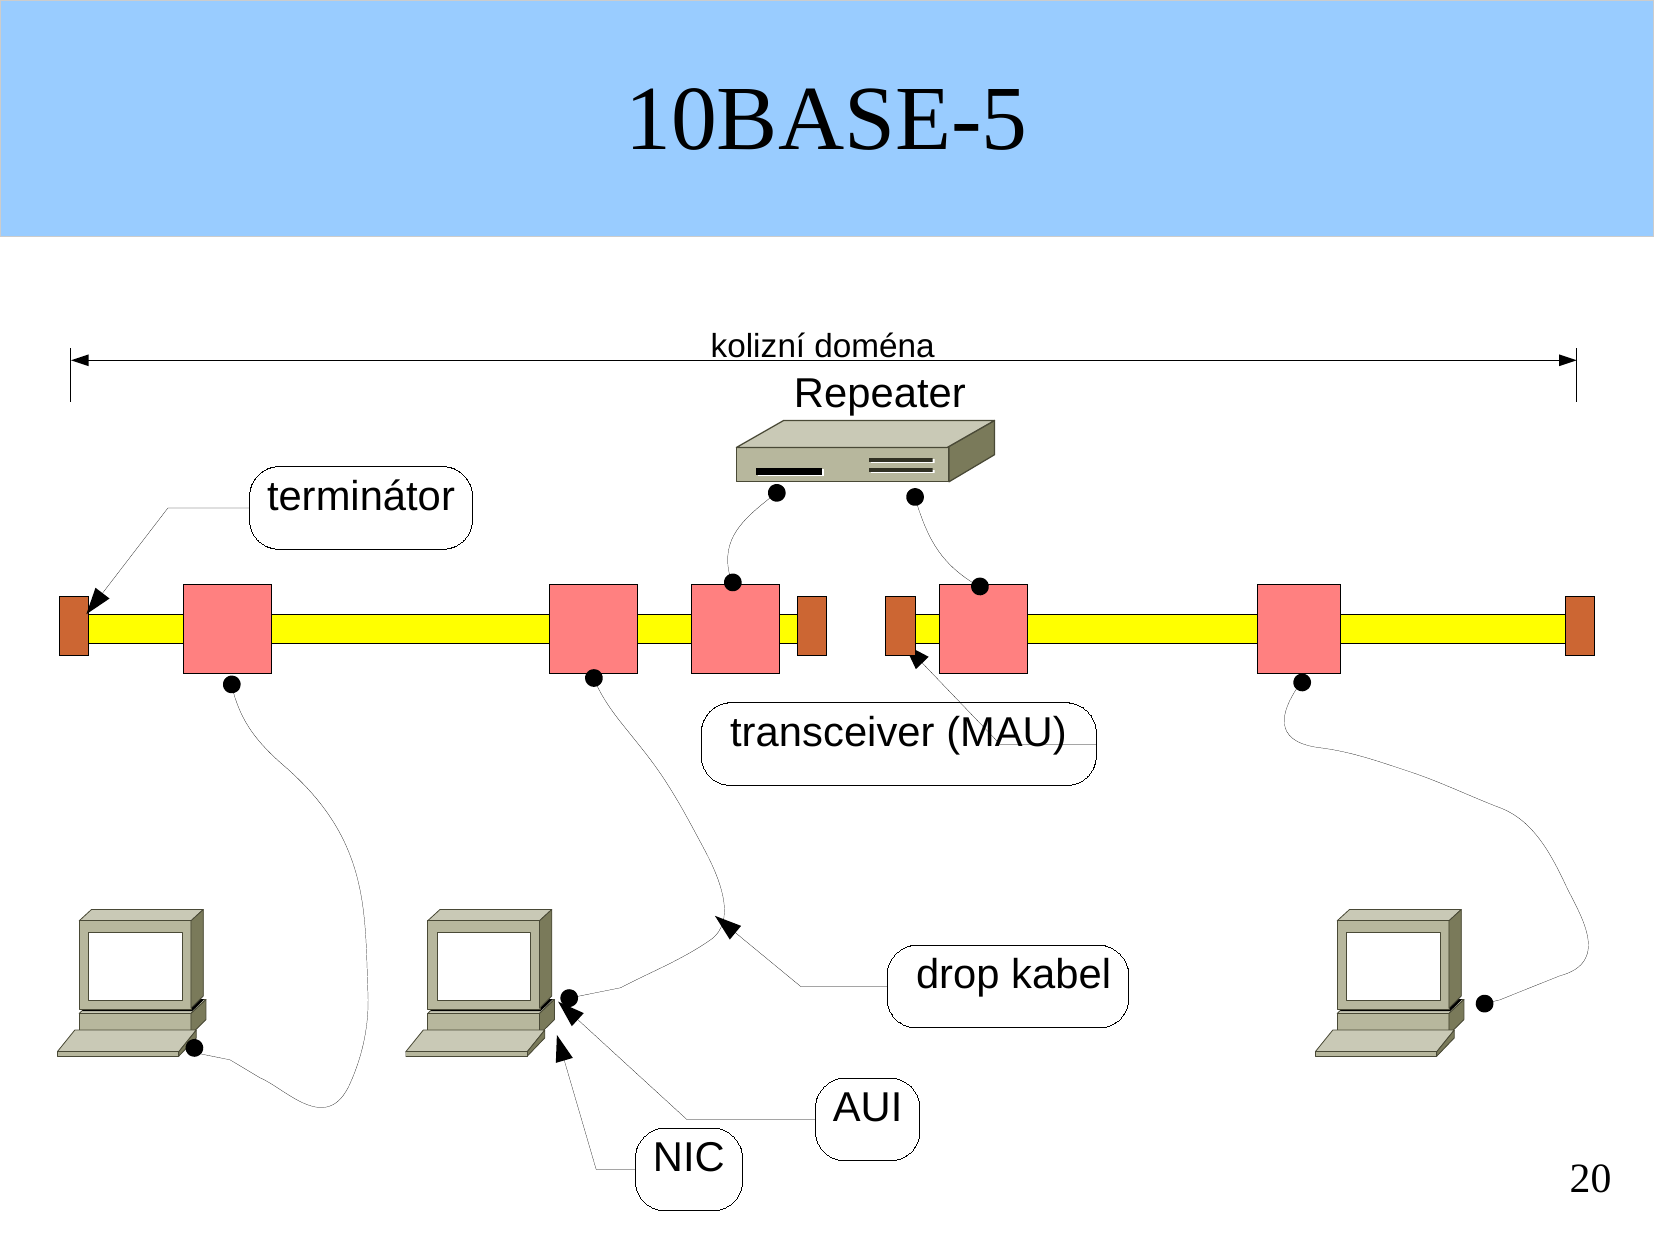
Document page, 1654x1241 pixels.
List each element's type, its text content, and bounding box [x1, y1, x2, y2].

text_box AUI [815, 1078, 920, 1161]
picture [405, 909, 556, 1058]
picture [734, 419, 999, 484]
text_box Repeater [853, 387, 865, 405]
picture [1315, 909, 1465, 1058]
text_box transceiver (MAU) [701, 702, 1097, 786]
text_box Repeater [761, 372, 999, 414]
title 10BASE-5 [0, 0, 1654, 237]
text_box [885, 584, 1595, 674]
text_box terminátor [249, 466, 473, 550]
text_box NIC [635, 1128, 743, 1211]
text_box drop kabel [887, 945, 1129, 1028]
picture [57, 909, 207, 1058]
text_box [59, 584, 827, 674]
